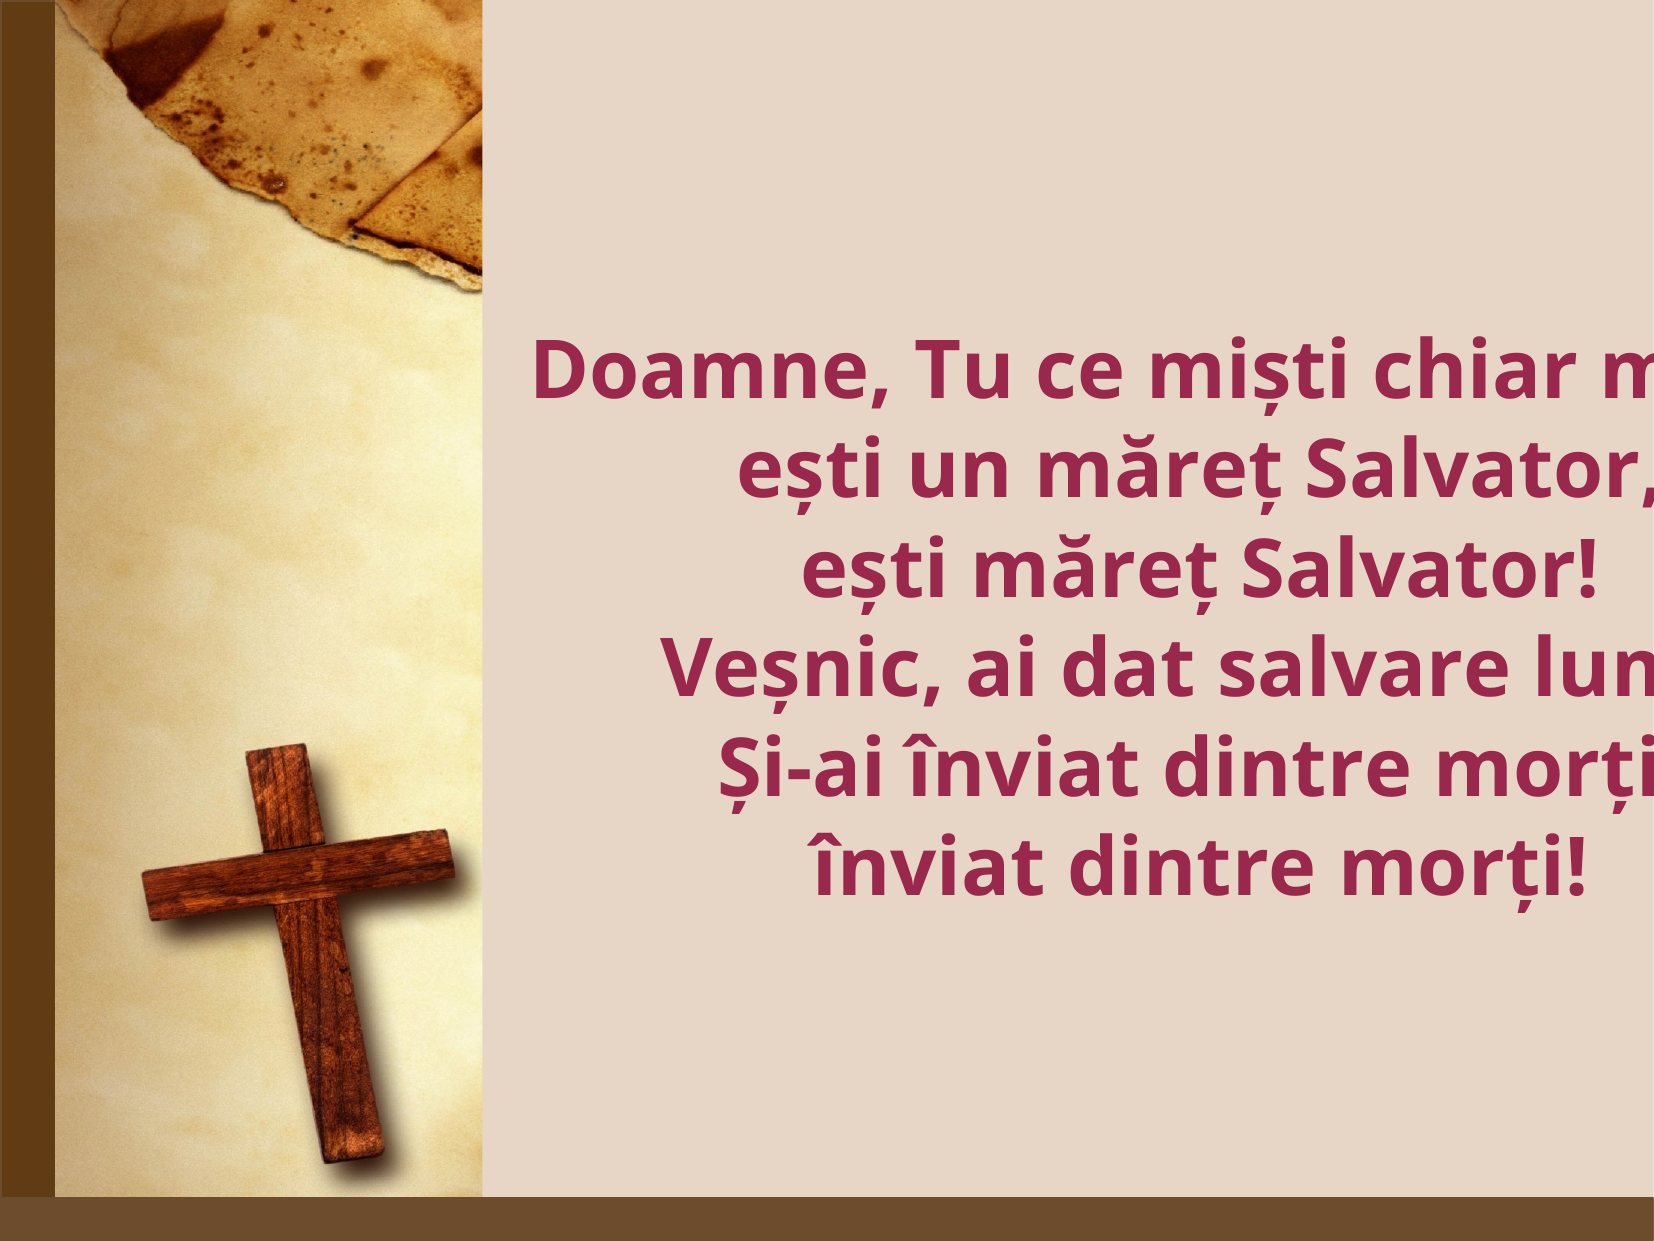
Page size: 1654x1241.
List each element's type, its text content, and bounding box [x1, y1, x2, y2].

text_box Doamne, Tu ce miști chiar munții ești un măreț Salvator, ești măreț Salvator! Veșnic, ai dat salvare lumii Și-ai înviat dintre morți, înviat dintre morți! [514, 307, 1617, 934]
picture [55, 0, 483, 1197]
